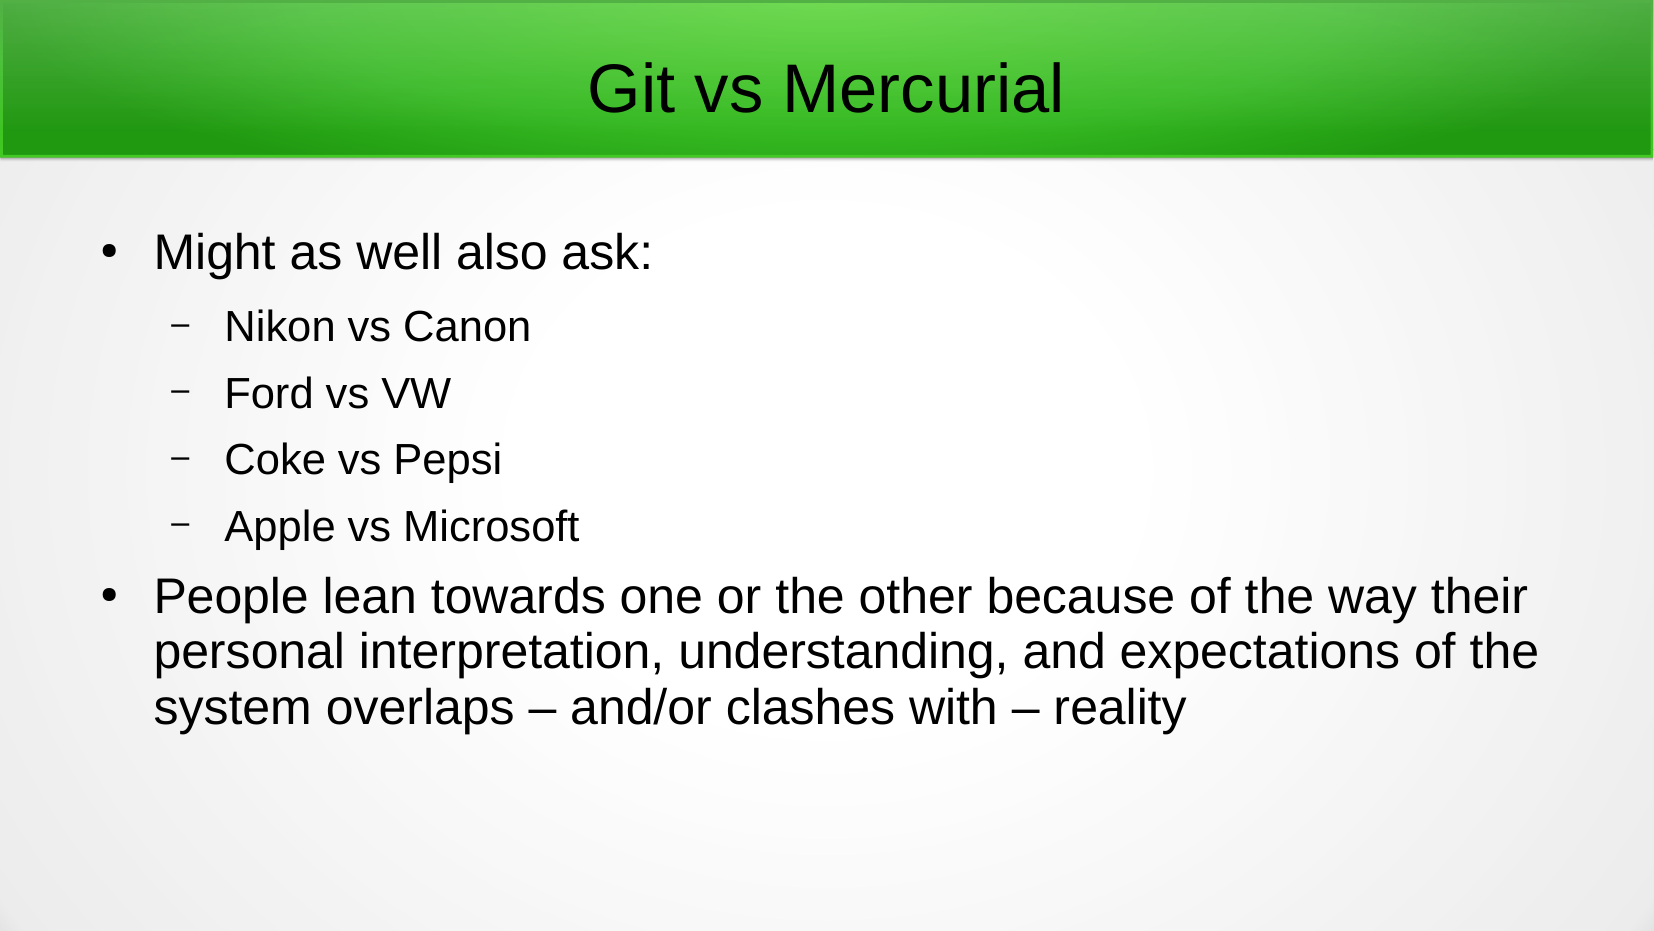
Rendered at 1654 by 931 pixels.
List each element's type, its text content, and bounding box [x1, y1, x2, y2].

list Might as well also ask: Nikon vs Canon Ford vs VW Coke vs Pepsi Apple vs Microsoft People lean towards one or the other because of the way their personal interpretation, understanding, and expectations of the system overlaps – and/or clashes with – reality [82, 224, 1571, 764]
title Git vs Mercurial [82, 35, 1571, 142]
